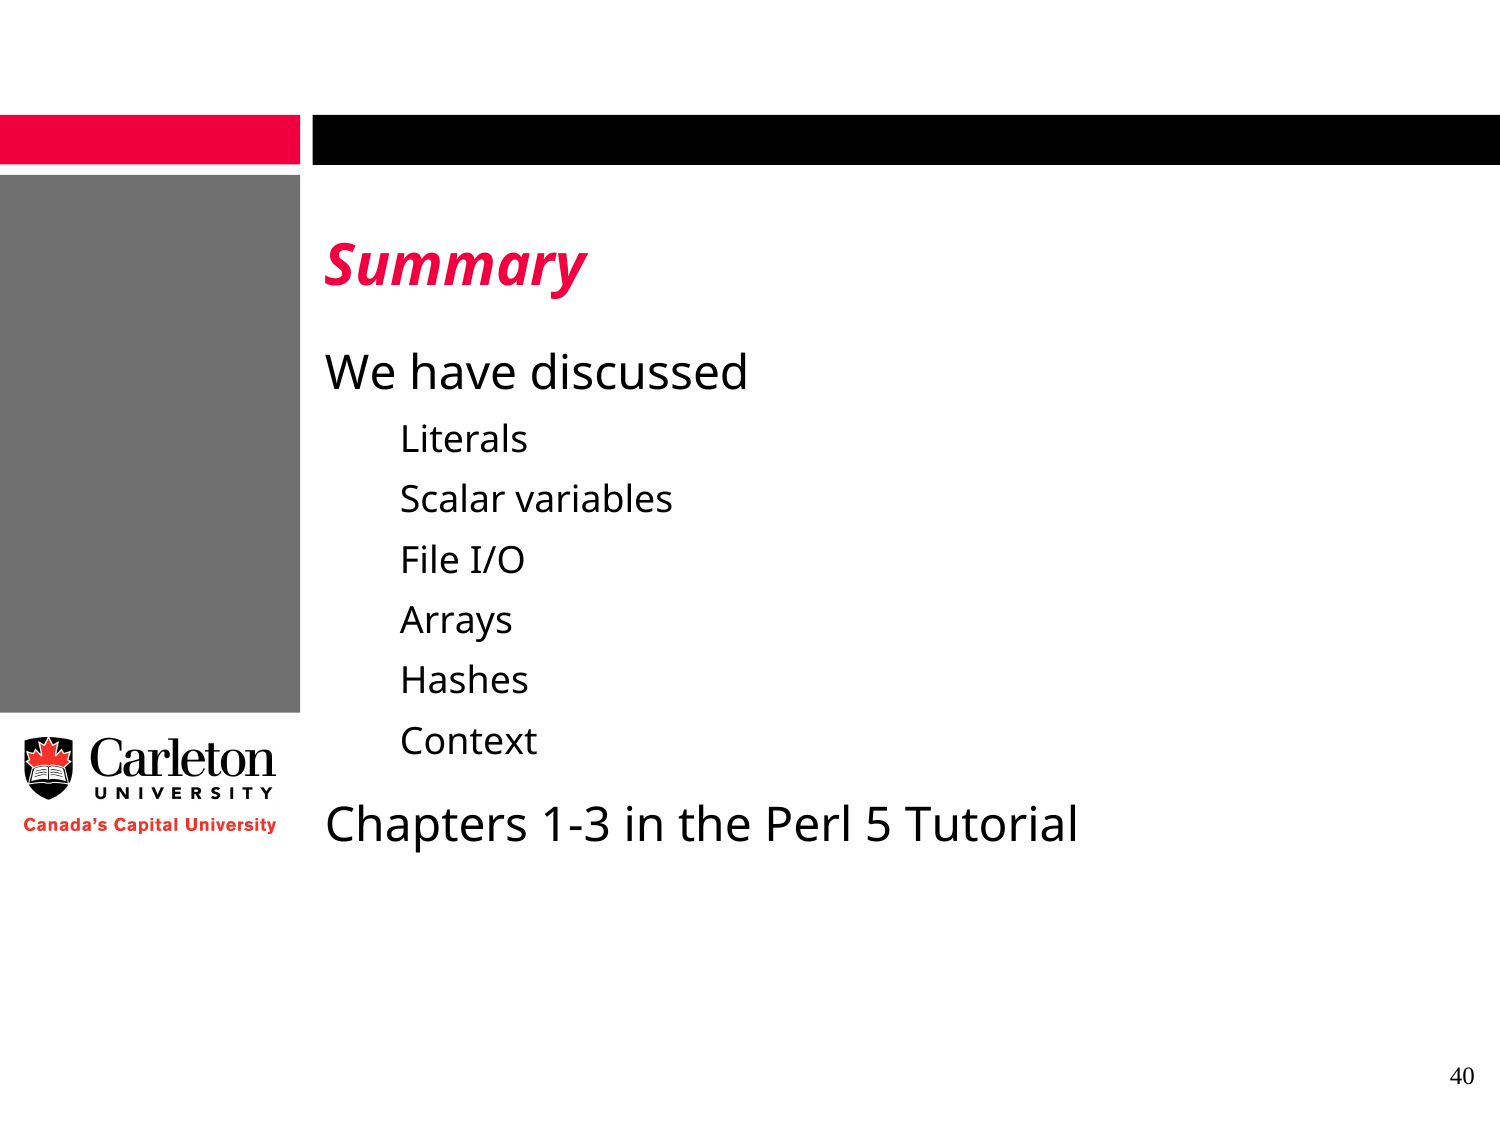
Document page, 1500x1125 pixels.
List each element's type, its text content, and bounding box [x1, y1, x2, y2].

list We have discussed Literals Scalar variables File I/O Arrays Hashes Context Chapters 1-3 in the Perl 5 Tutorial [324, 324, 1450, 1036]
picture [24, 737, 276, 834]
title Summary [324, 194, 1450, 324]
